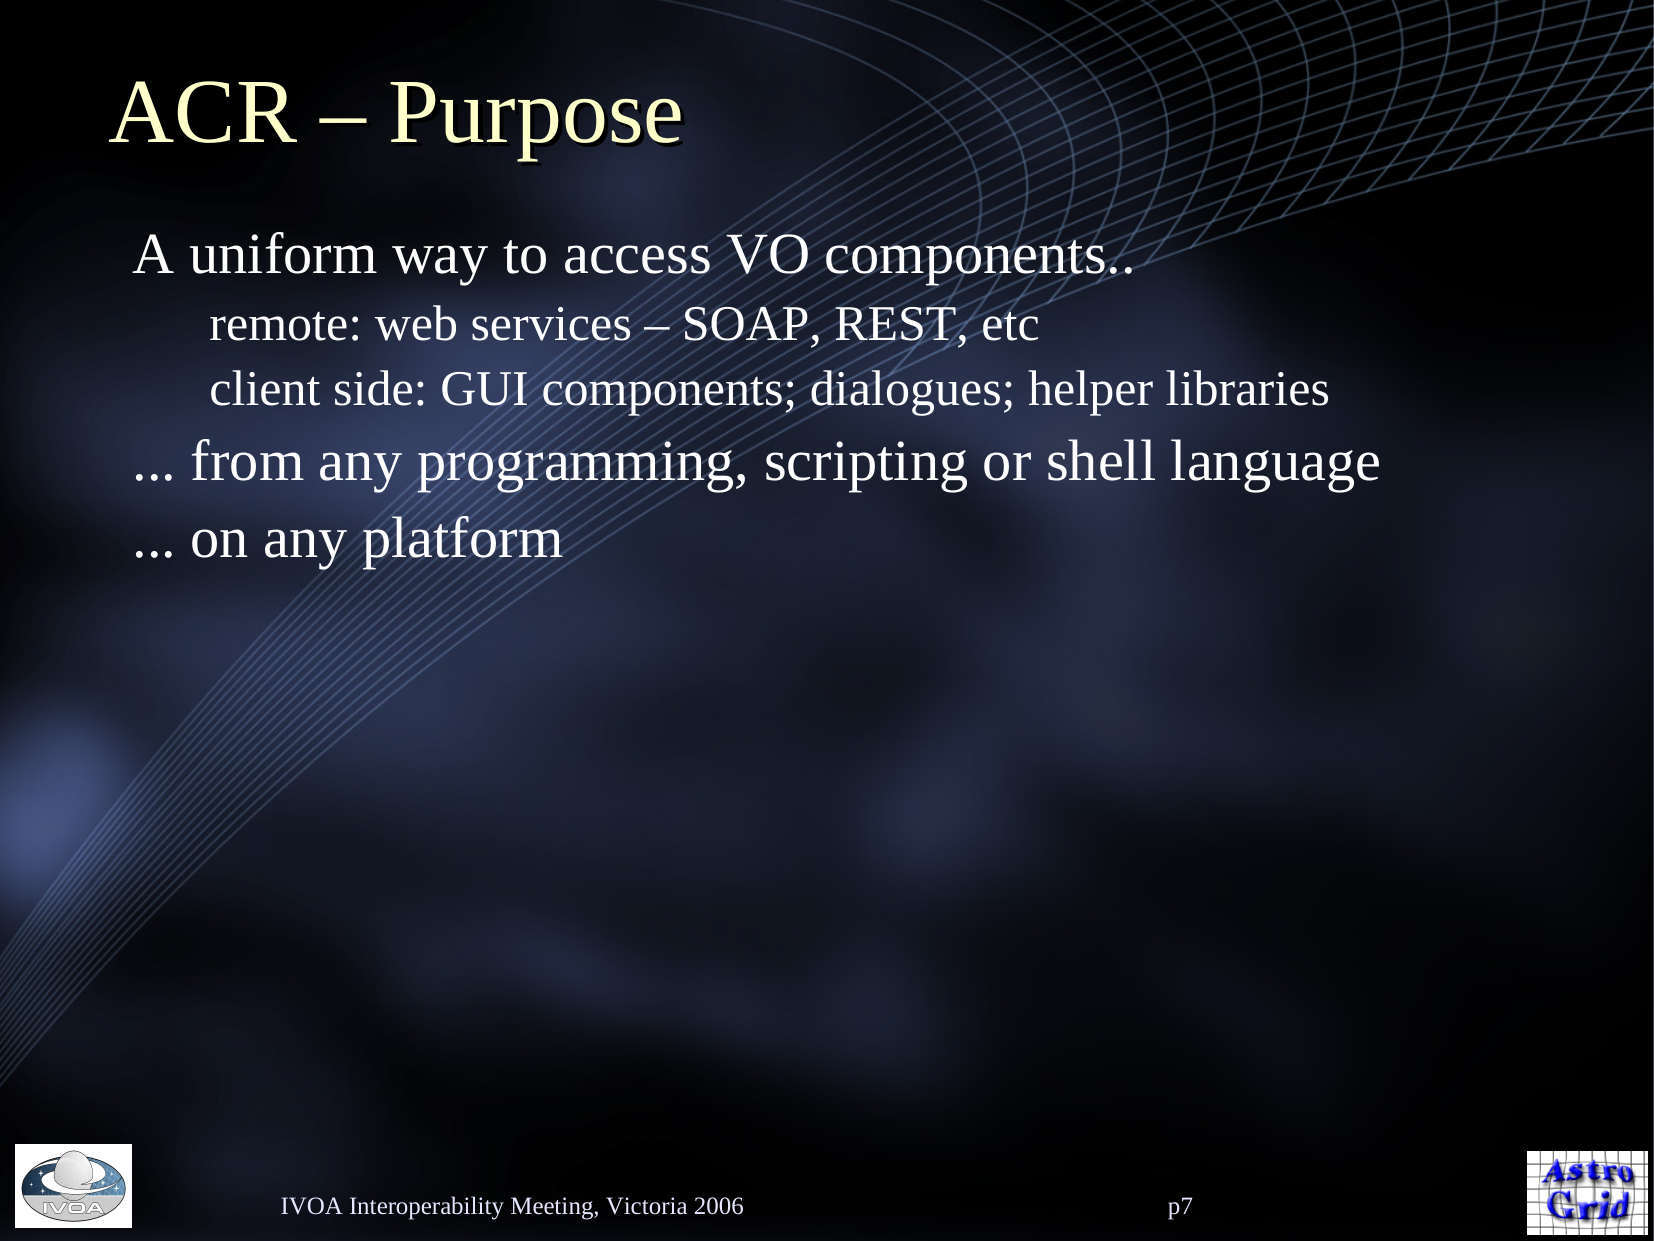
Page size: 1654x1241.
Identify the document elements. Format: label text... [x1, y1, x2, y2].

title ACR – Purpose [108, 26, 1534, 196]
picture [0, 0, 1654, 1241]
list A uniform way to access VO components.. remote: web services – SOAP, REST, etc client side: GUI components; dialogues; helper libraries ... from any programming, scripting or shell language ... on any platform [115, 223, 1536, 1097]
